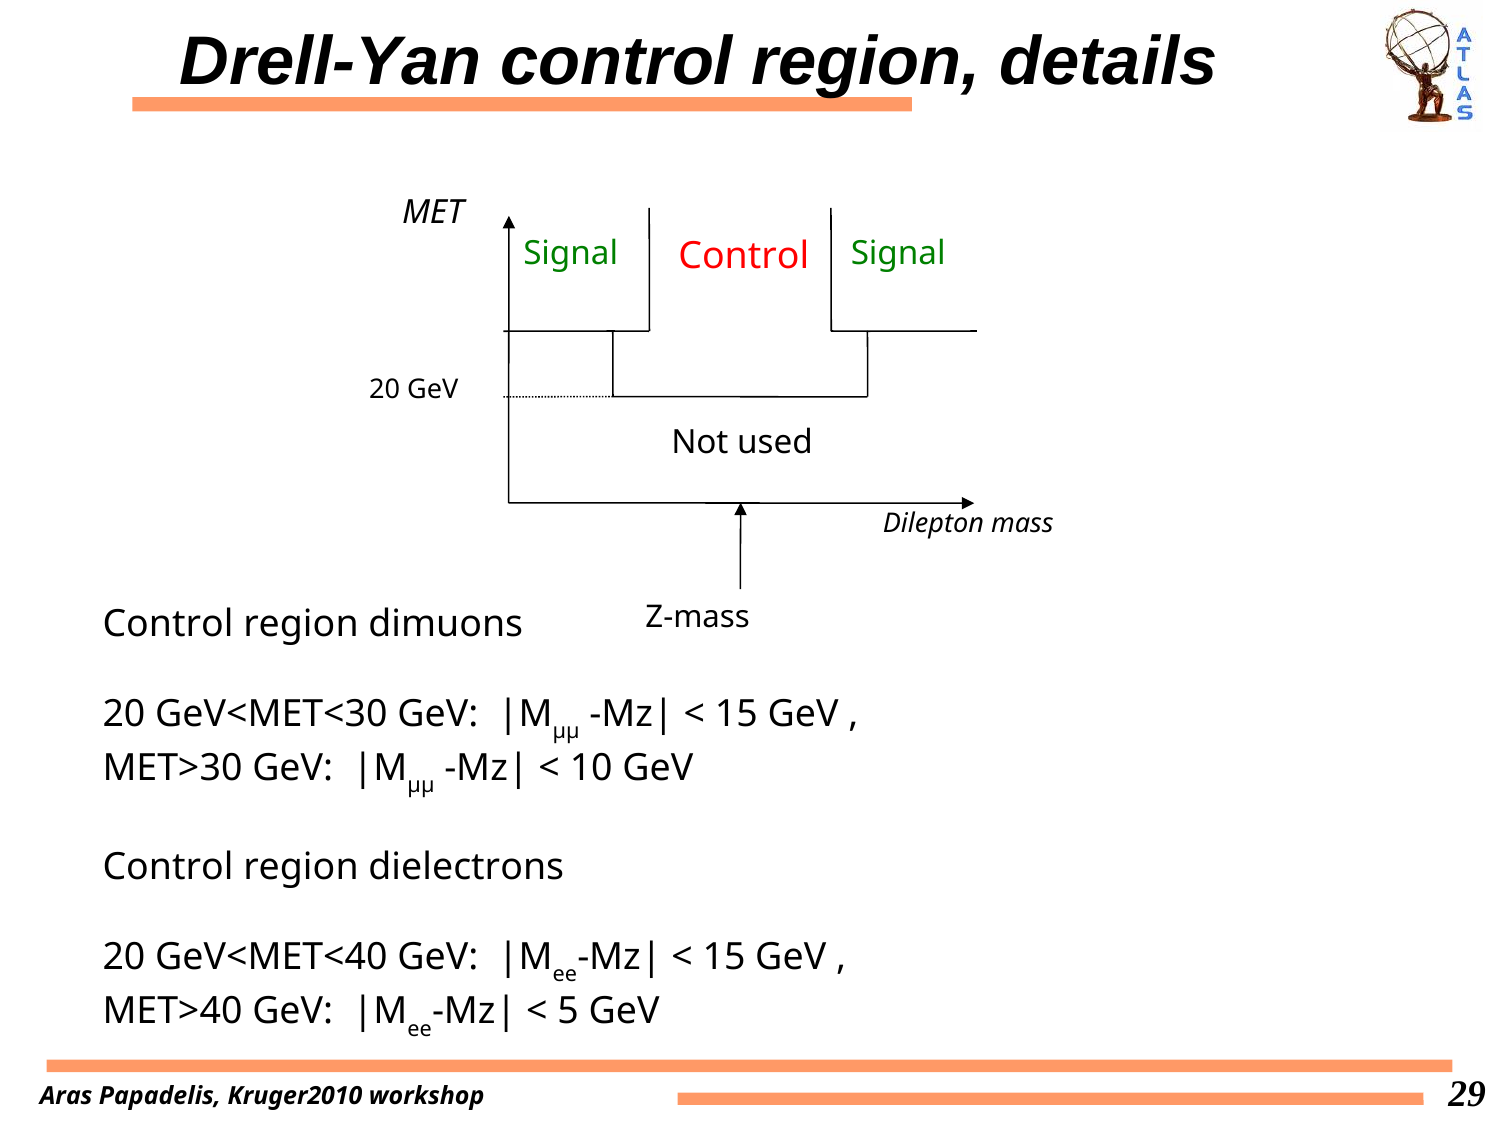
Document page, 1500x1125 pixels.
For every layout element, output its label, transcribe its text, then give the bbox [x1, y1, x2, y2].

text_box Dilepton mass [868, 497, 1123, 564]
text_box MET [387, 183, 512, 270]
text_box Signal [836, 332, 866, 340]
text_box Control [832, 224, 836, 308]
text_box Control [679, 224, 830, 308]
text_box Signal [836, 223, 1007, 340]
text_box Signal [508, 332, 612, 340]
title Drell-Yan control region, details [137, 15, 1342, 109]
text_box Signal [508, 223, 679, 340]
text_box 20 GeV [510, 363, 555, 502]
text_box 20 GeV [354, 363, 555, 509]
text_box Not used [656, 412, 868, 529]
text_box Control region dimuons 20 GeV<MET<30 GeV: |Mμμ -Mz| < 15 GeV , MET>30 GeV: |Mμμ -Mz| < 10 GeV Control region dielectrons 20 GeV<MET<40 GeV: |Mee-Mz| < 15 GeV , MET>40 GeV: |Mee-Mz| < 5 GeV [87, 591, 1371, 1085]
picture [1380, 0, 1483, 132]
